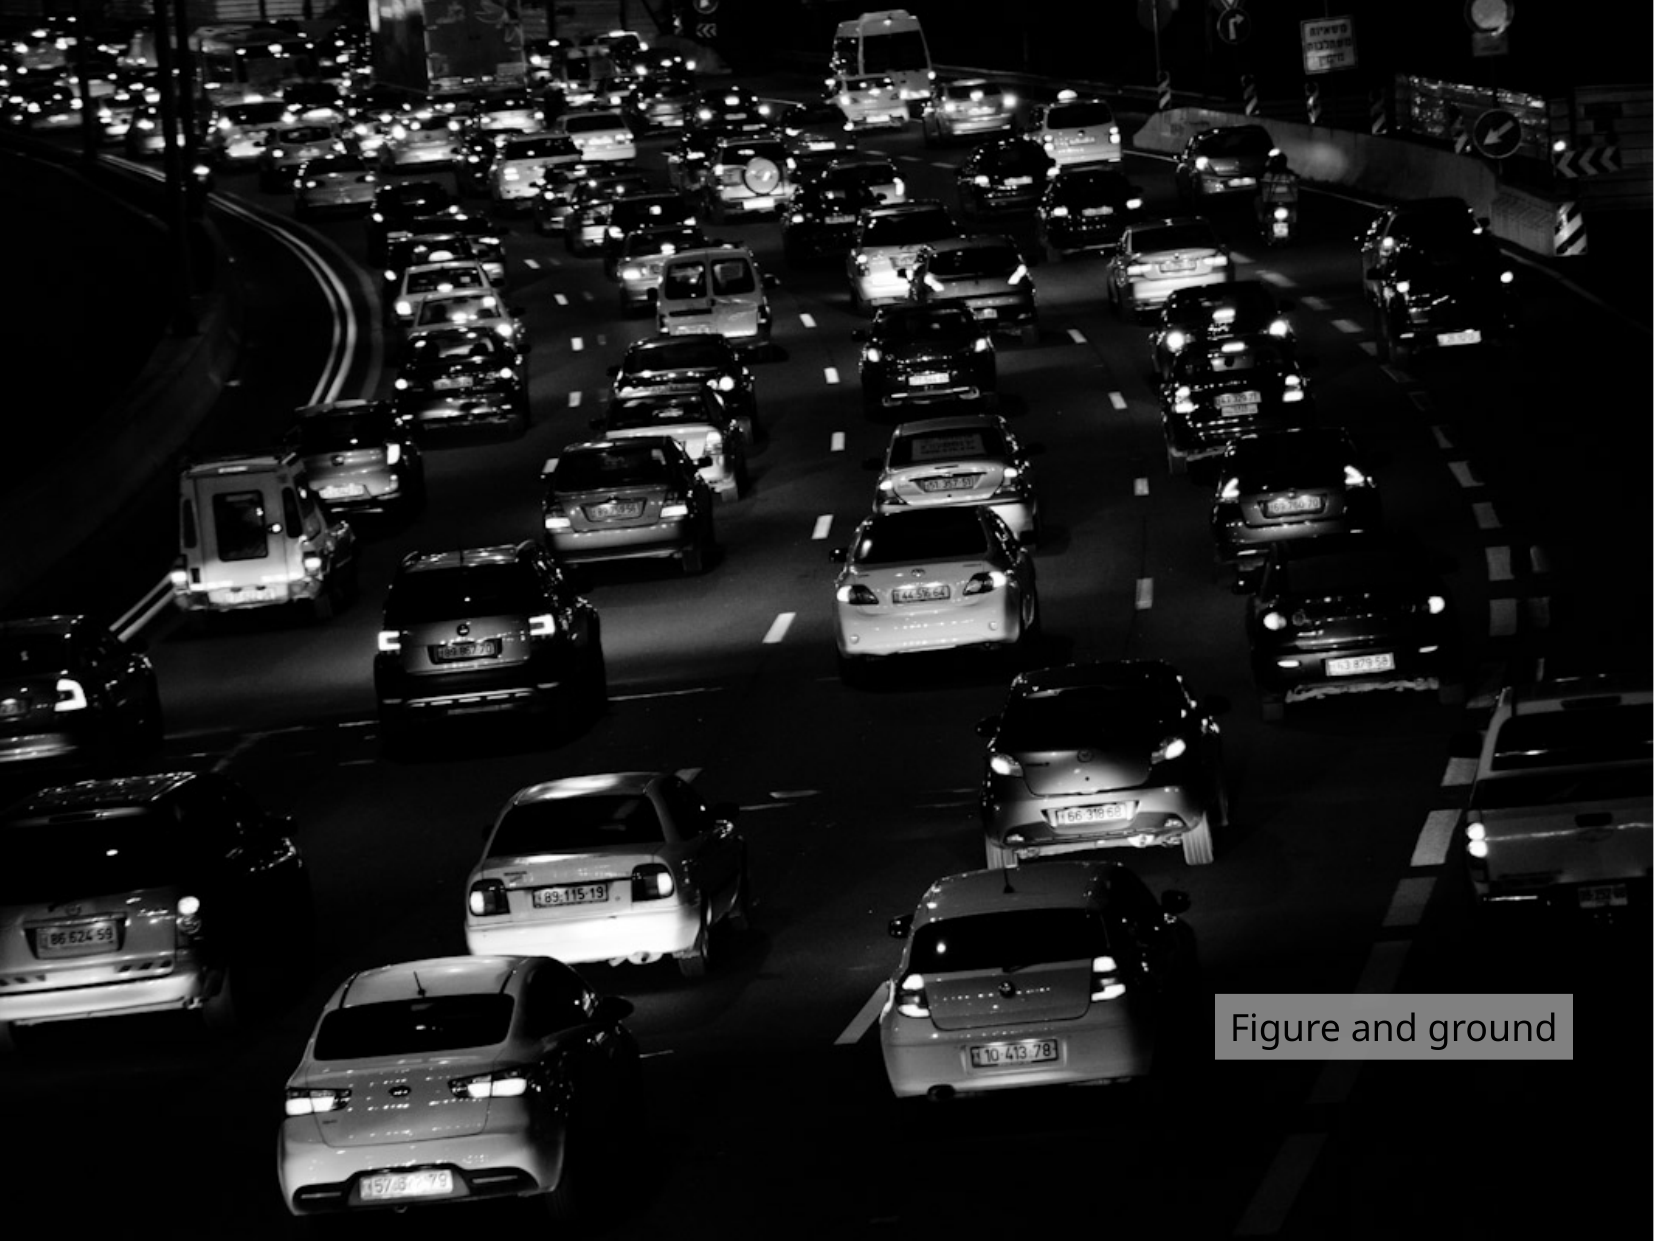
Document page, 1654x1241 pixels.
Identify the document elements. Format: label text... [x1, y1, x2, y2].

text_box Figure and ground [1215, 993, 1554, 1051]
picture [0, 0, 1654, 1241]
